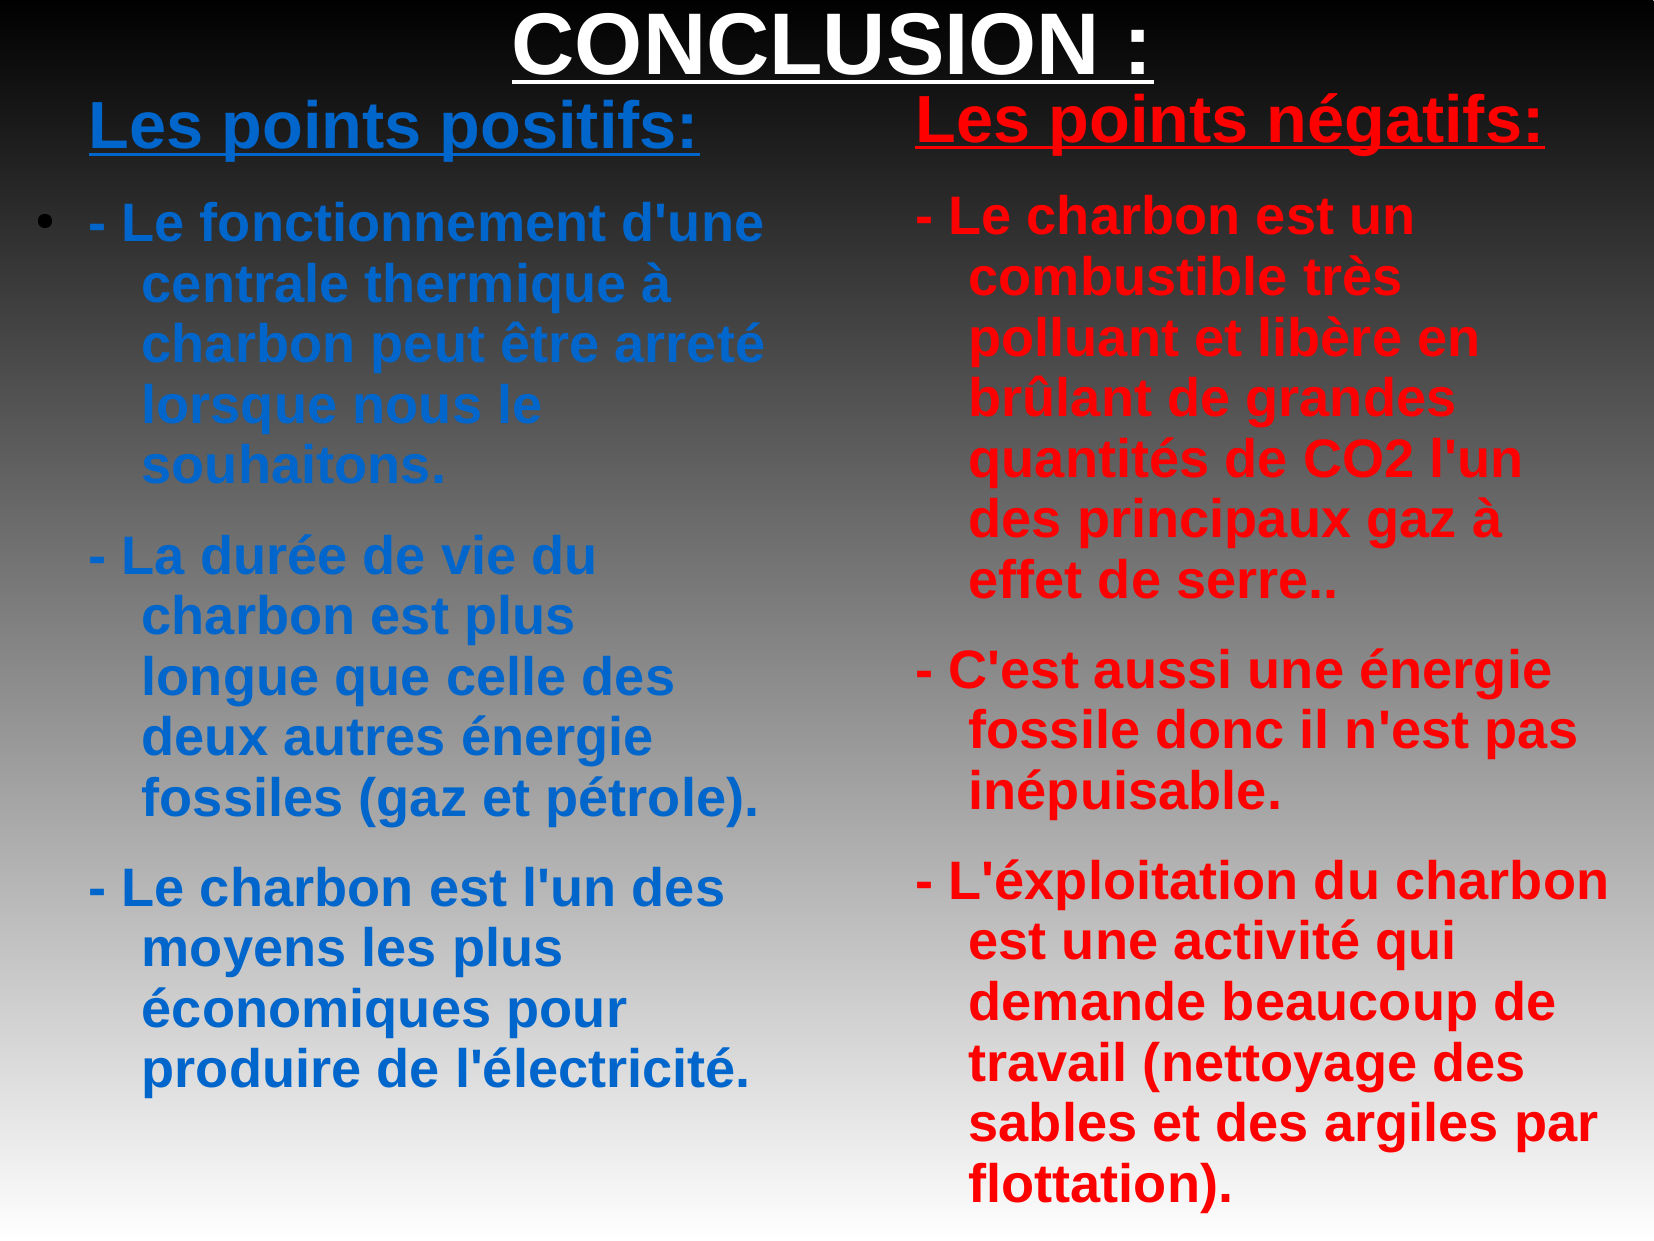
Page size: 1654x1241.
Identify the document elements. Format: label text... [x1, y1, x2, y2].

list Les points négatifs: - Le charbon est un combustible très polluant et libère en brûlant de grandes quantités de CO2 l'un des principaux gaz à effet de serre.. - C'est aussi une énergie fossile donc il n'est pas inépuisable. - L'éxploitation du charbon est une activité qui demande beaucoup de travail (nettoyage des sables et des argiles par flottation). [826, 81, 1625, 1241]
title CONCLUSION : [88, 0, 1577, 119]
list Les points positifs: - Le fonctionnement d'une centrale thermique à charbon peut être arreté lorsque nous le souhaitons. - La durée de vie du charbon est plus longue que celle des deux autres énergie fossiles (gaz et pétrole). - Le charbon est l'un des moyens les plus économiques pour produire de l'électricité. [0, 88, 768, 1211]
